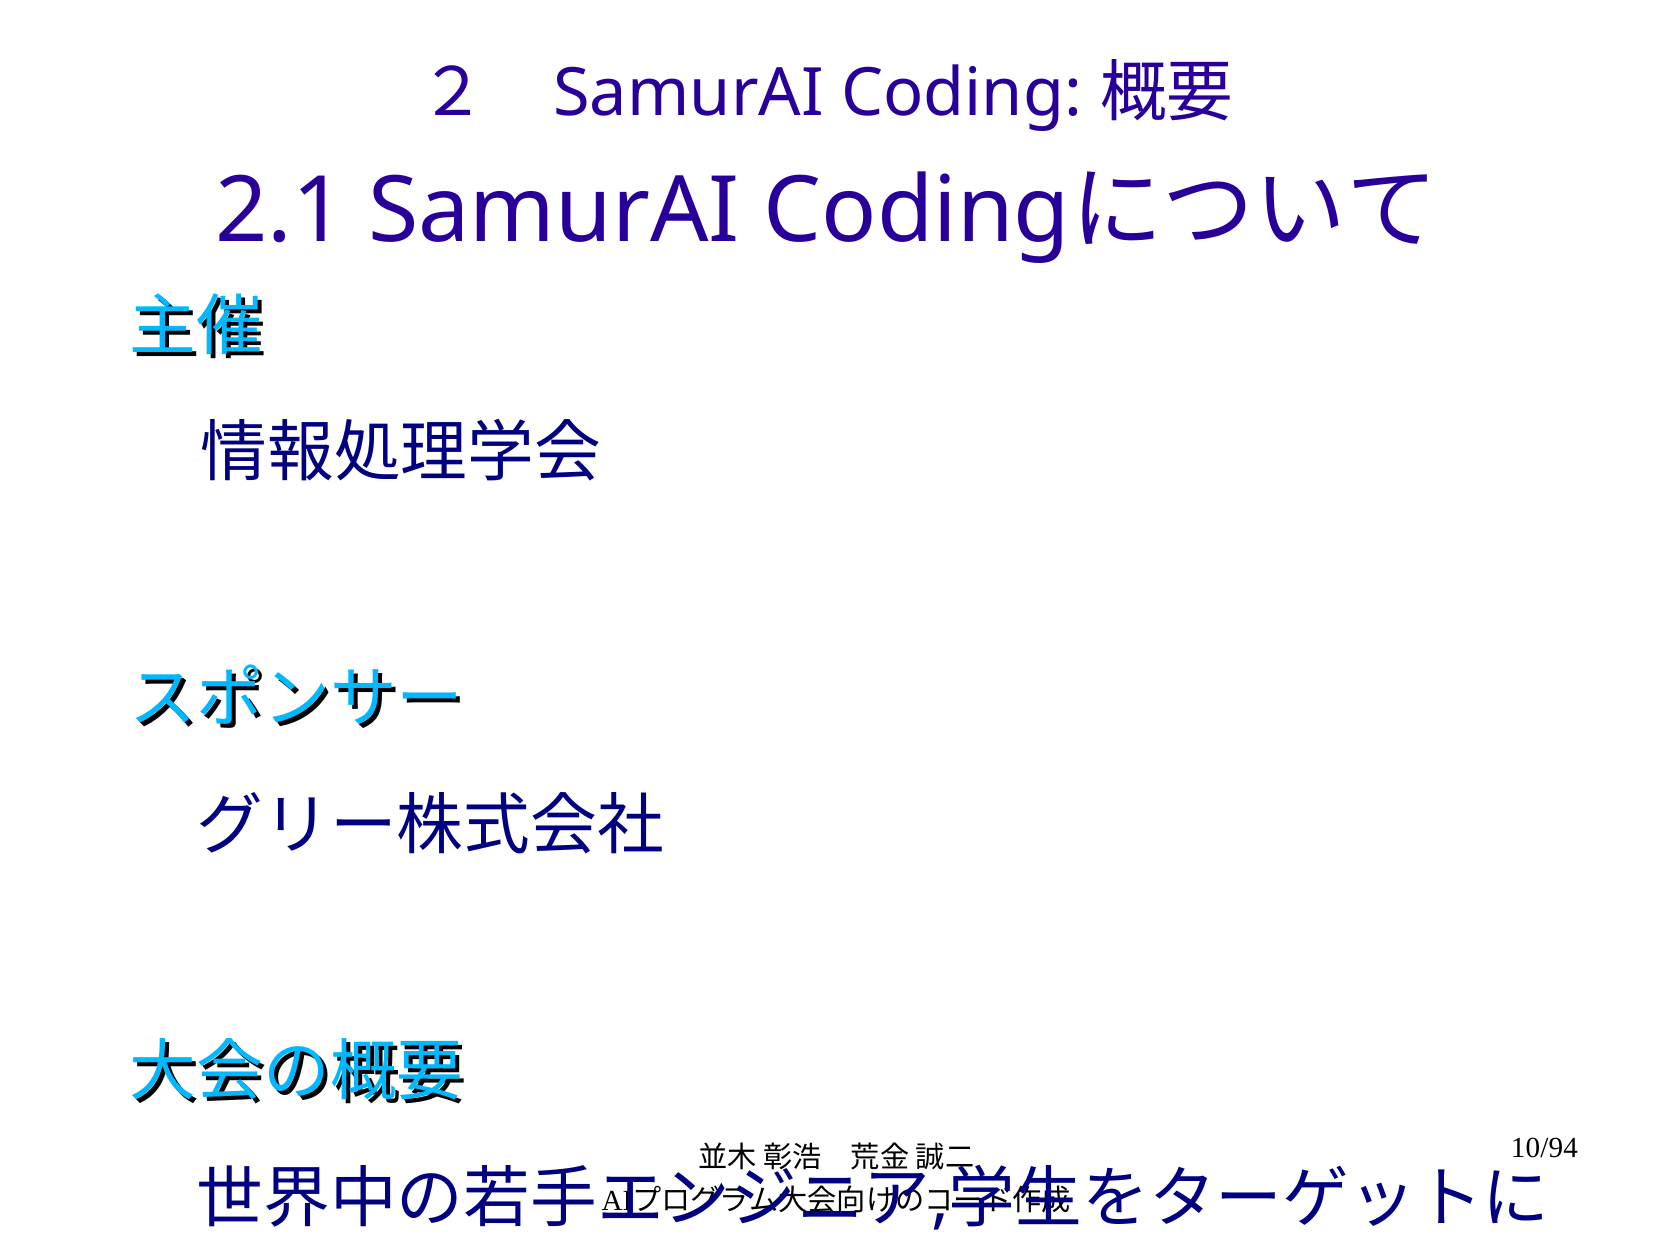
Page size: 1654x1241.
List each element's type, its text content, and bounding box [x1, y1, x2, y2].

title ２ SamurAI Coding: 概要 2.1 SamurAI Codingについて [82, 49, 1571, 257]
list 主催 情報処理学会 スポンサー グリー株式会社 大会の概要 世界中の若手エンジニア,学生をターゲットに した大規模な国際的コンテスト [129, 271, 1585, 1176]
